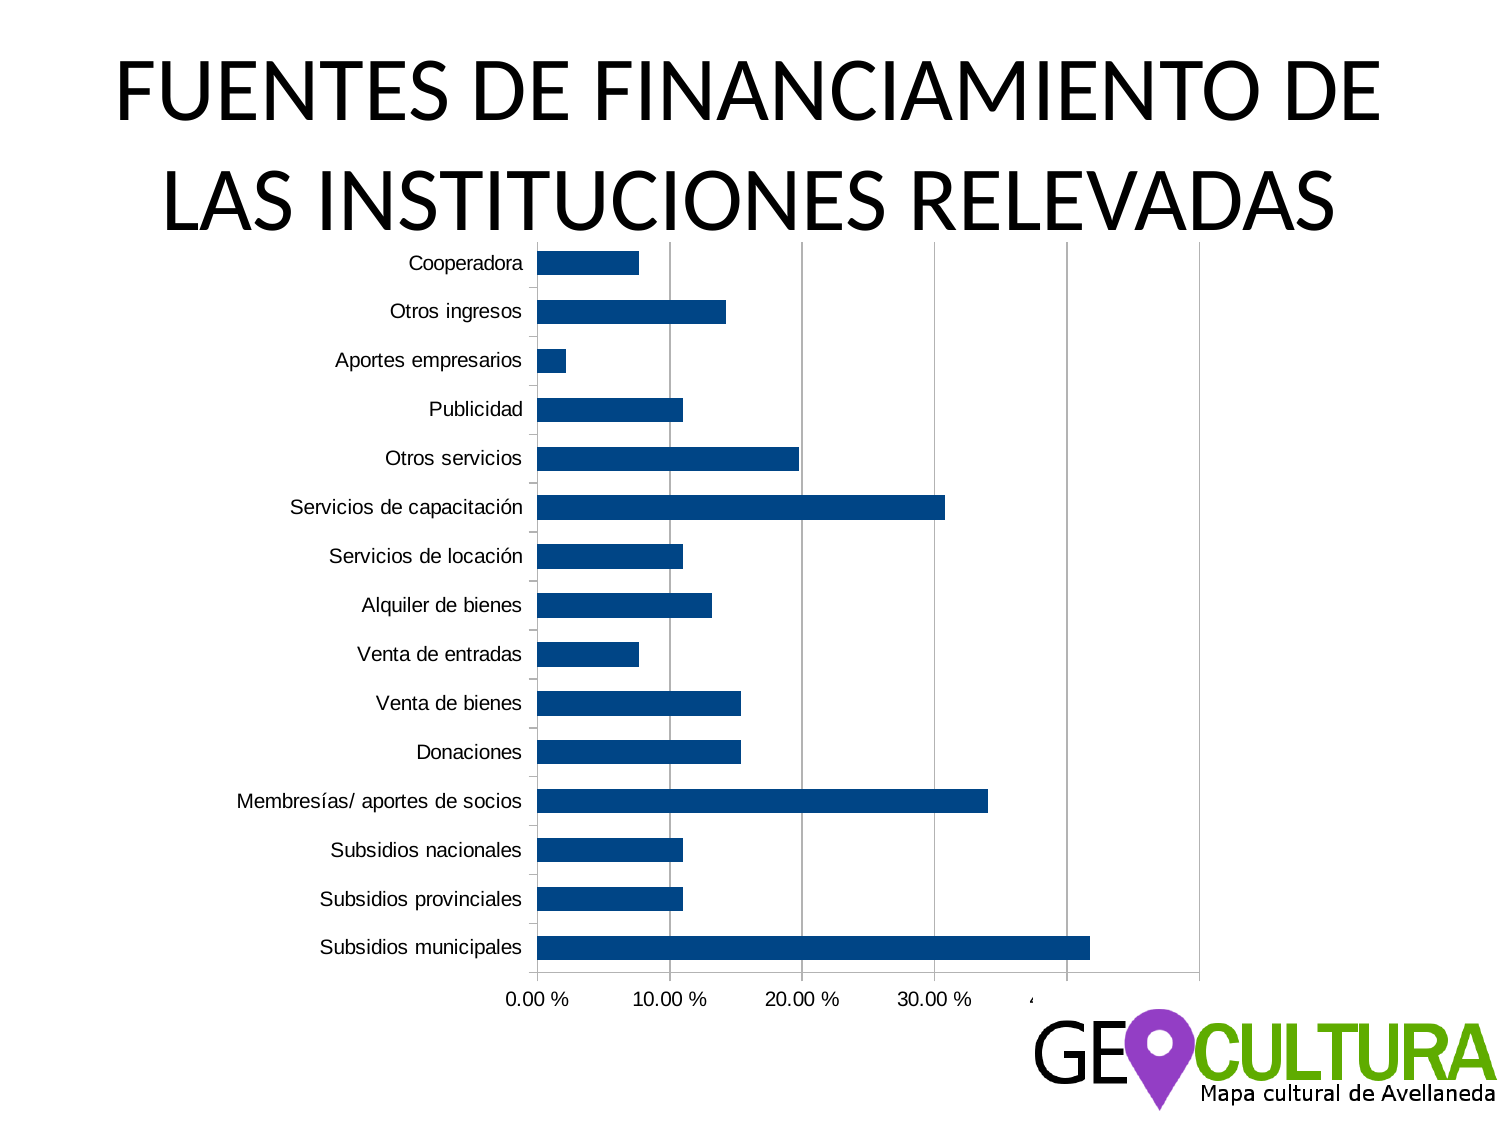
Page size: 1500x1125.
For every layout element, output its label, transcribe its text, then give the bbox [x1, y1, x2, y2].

chart [0, 230, 1441, 1058]
text_box FUENTES DE FINANCIAMIENTO DE LAS INSTITUCIONES RELEVADAS [74, 45, 1425, 233]
picture [1033, 985, 1500, 1125]
